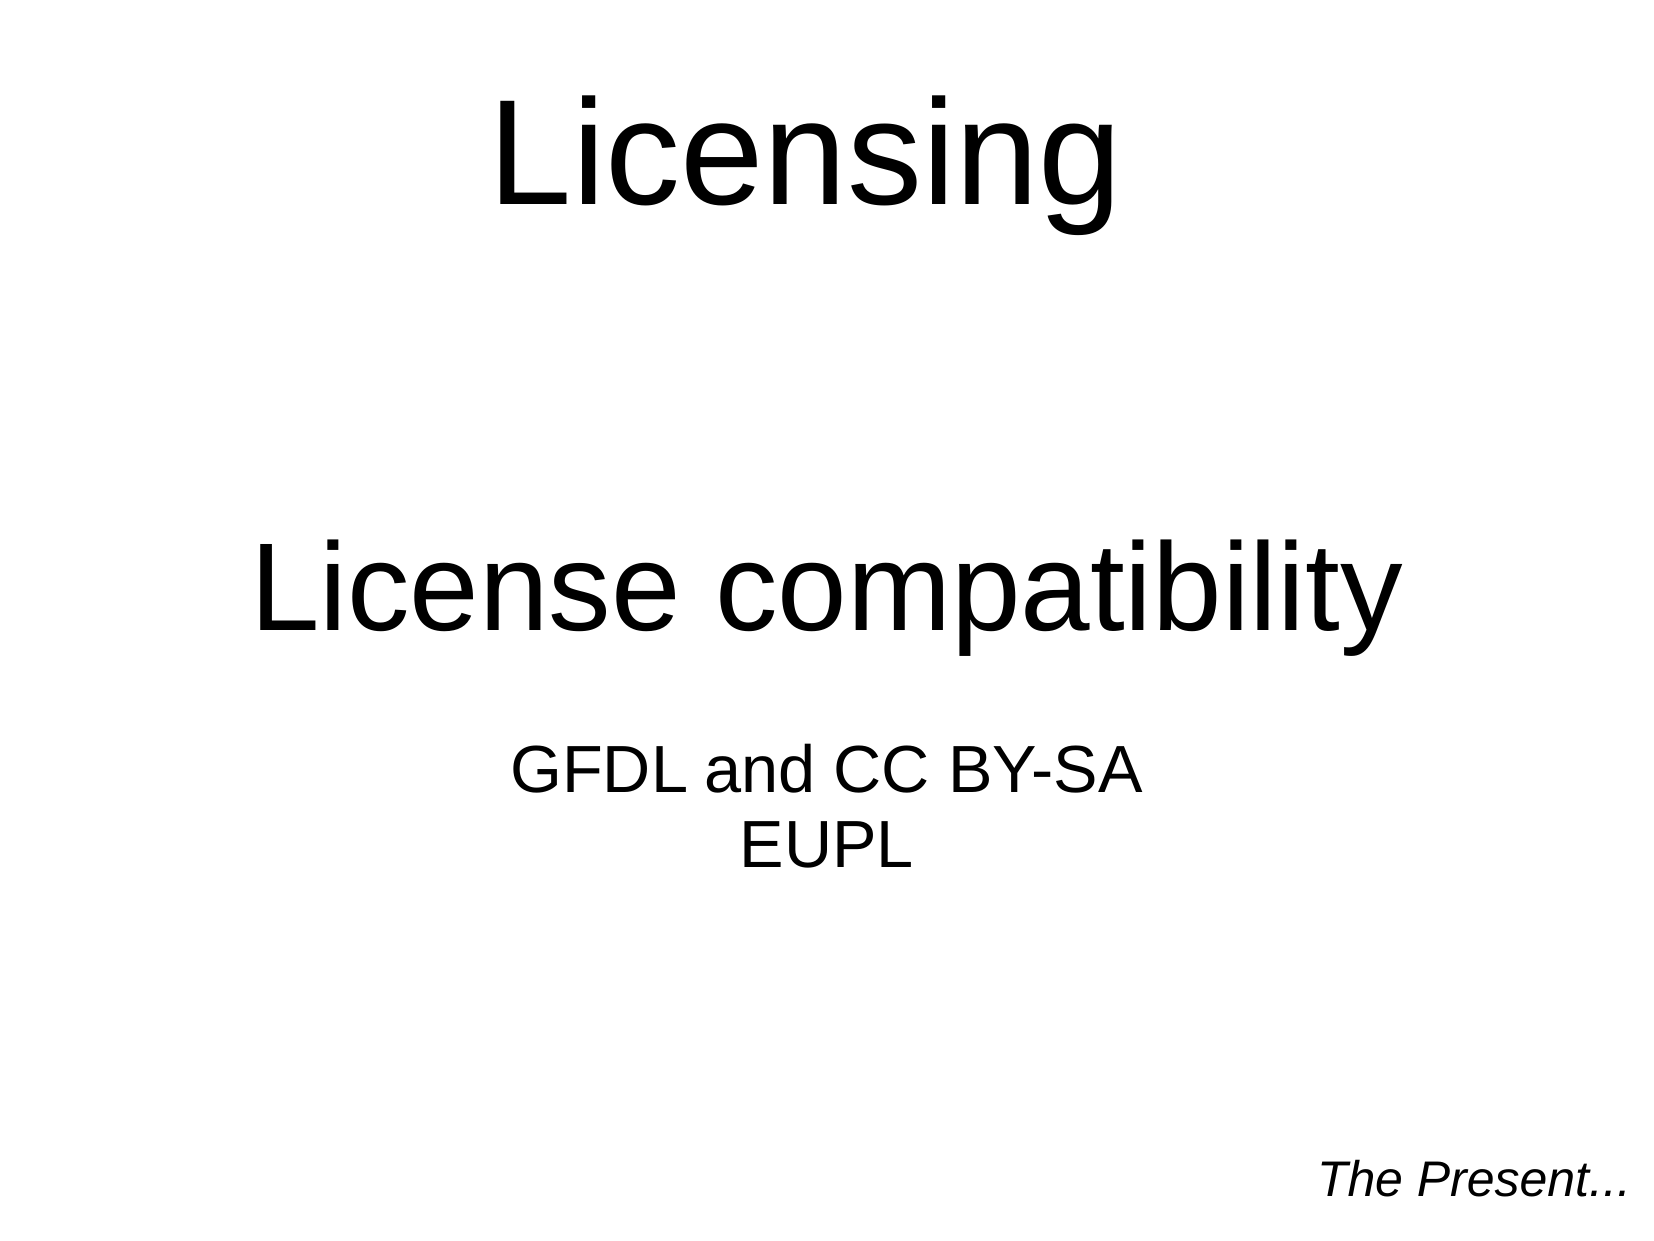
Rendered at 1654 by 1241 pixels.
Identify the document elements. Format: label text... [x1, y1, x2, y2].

text_box The Present... [1316, 1151, 1625, 1208]
title Licensing [82, 49, 1571, 257]
subtitle License compatibility GFDL and CC BY-SA EUPL [82, 290, 1571, 1109]
